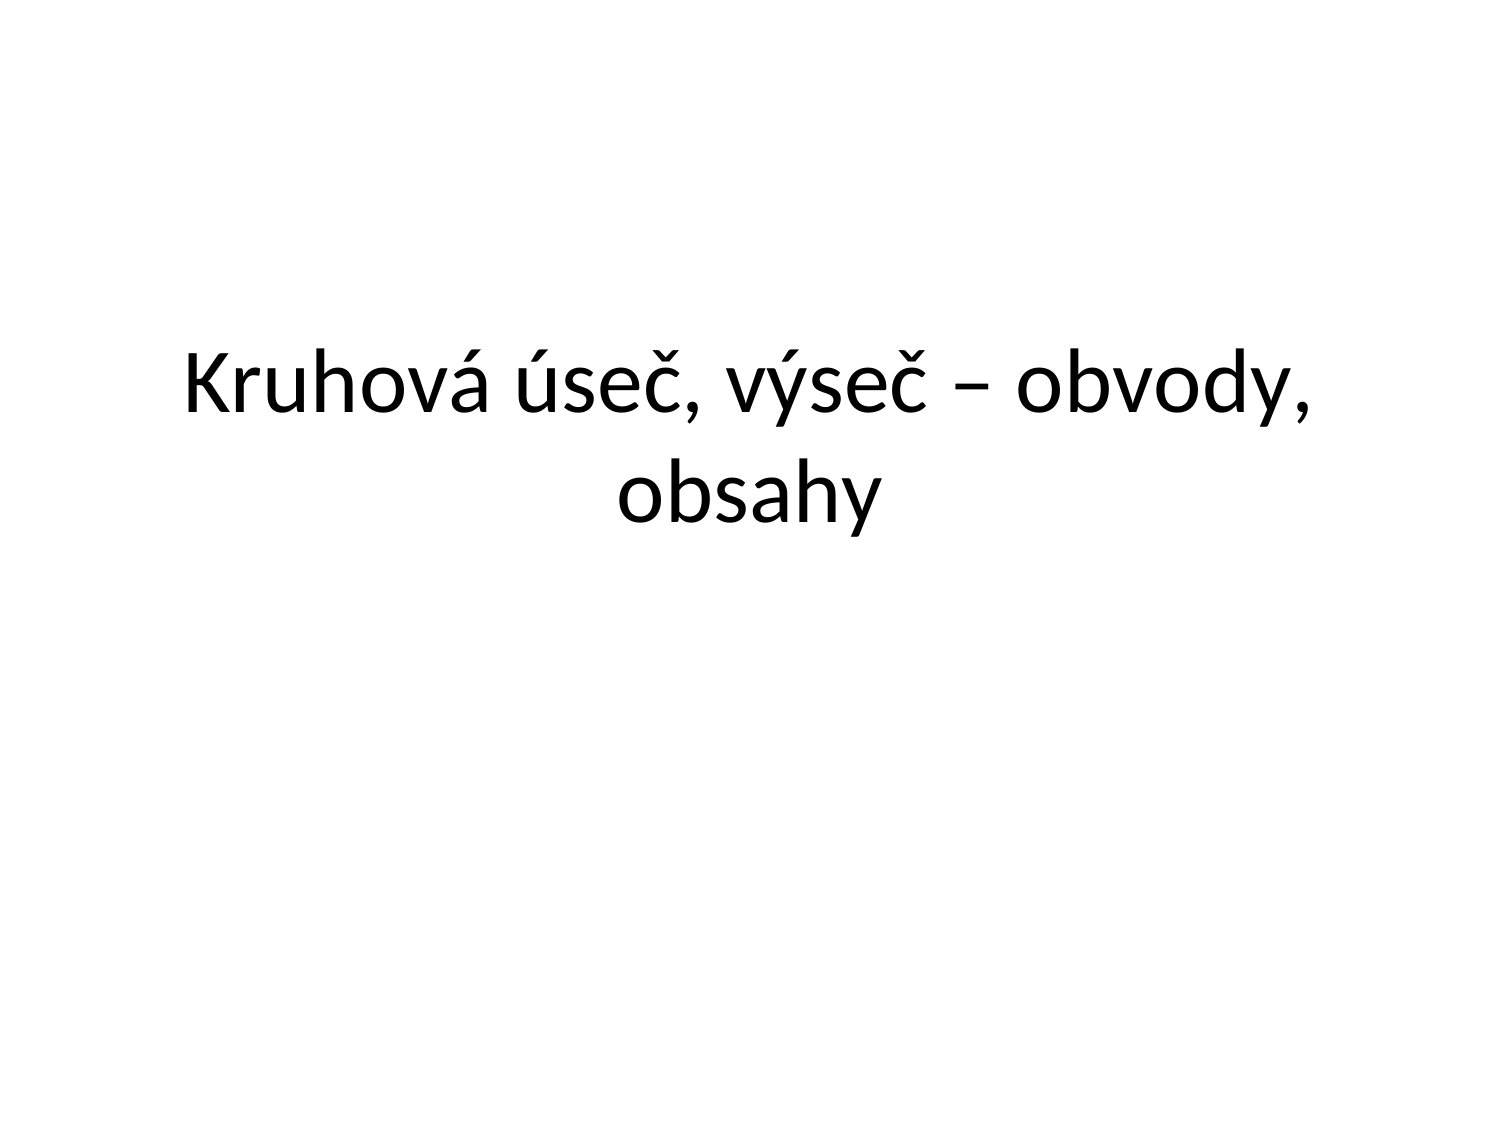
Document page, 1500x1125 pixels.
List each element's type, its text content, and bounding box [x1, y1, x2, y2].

title Kruhová úseč, výseč – obvody, obsahy [112, 302, 1388, 669]
